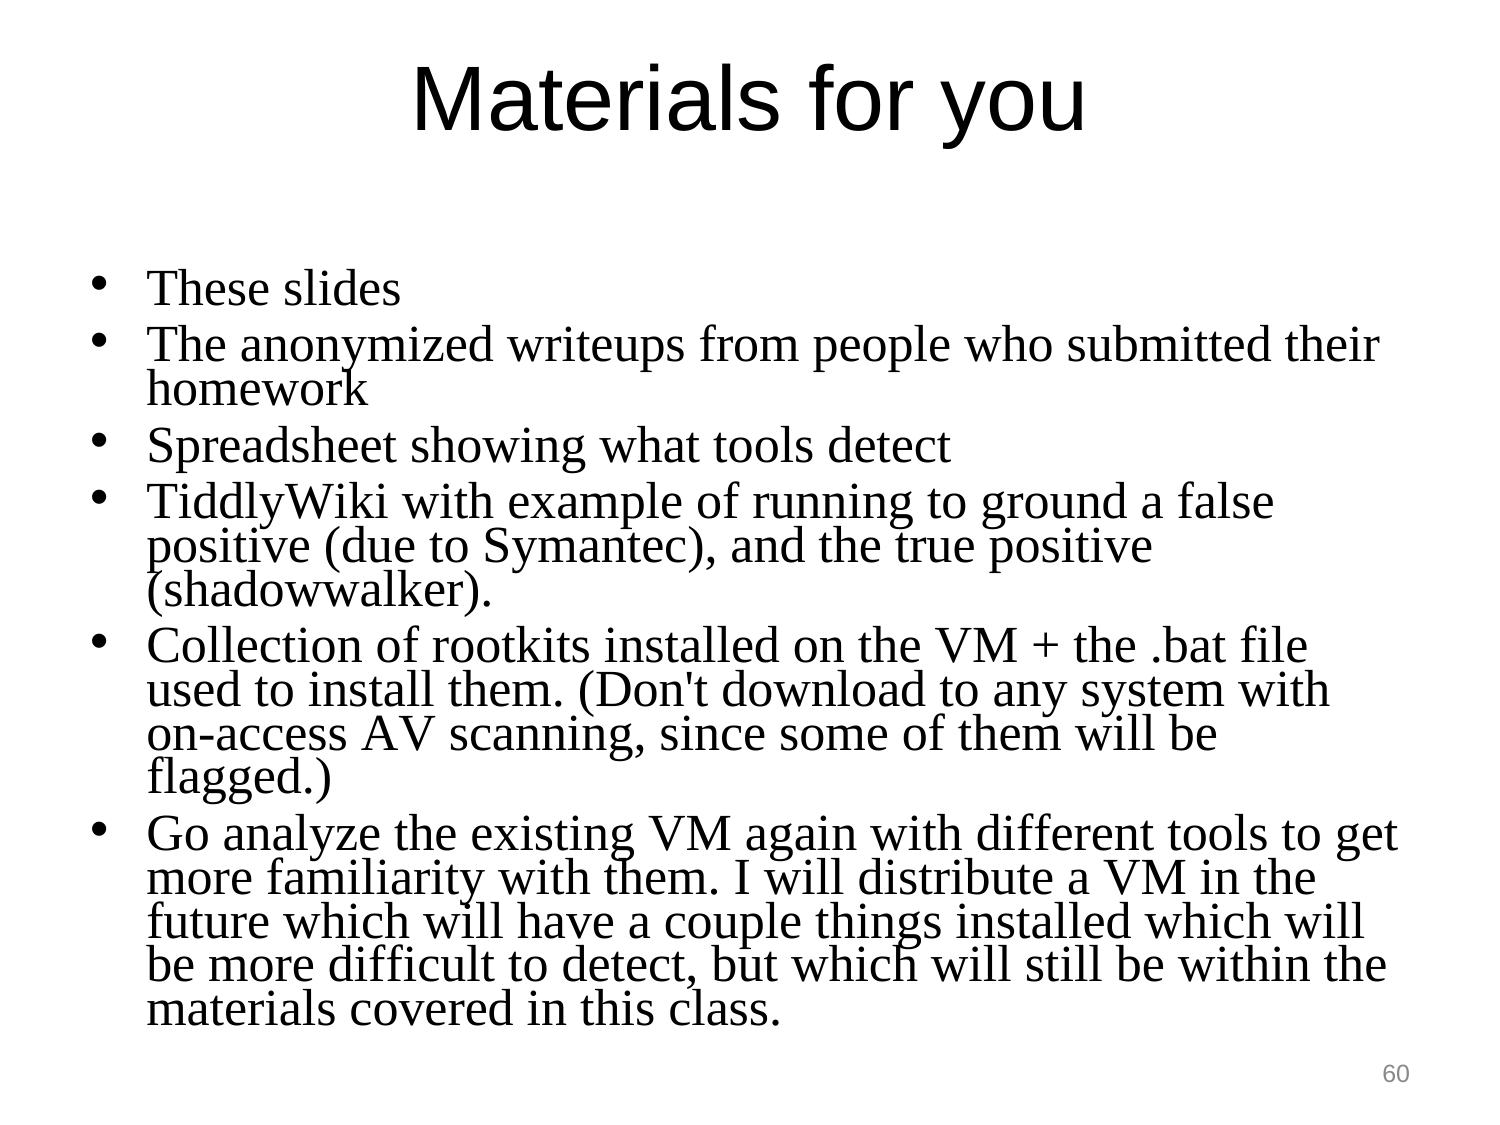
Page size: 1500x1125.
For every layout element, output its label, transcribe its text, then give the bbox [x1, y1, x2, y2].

title Materials for you [0, 0, 1500, 188]
list These slides The anonymized writeups from people who submitted their homework Spreadsheet showing what tools detect TiddlyWiki with example of running to ground a false positive (due to Symantec), and the true positive (shadowwalker). Collection of rootkits installed on the VM + the .bat file used to install them. (Don't download to any system with on-access AV scanning, since some of them will be flagged.) Go analyze the existing VM again with different tools to get more familiarity with them. I will distribute a VM in the future which will have a couple things installed which will be more difficult to detect, but which will still be within the materials covered in this class. [75, 262, 1426, 1101]
text_box <number> [1074, 1042, 1426, 1103]
